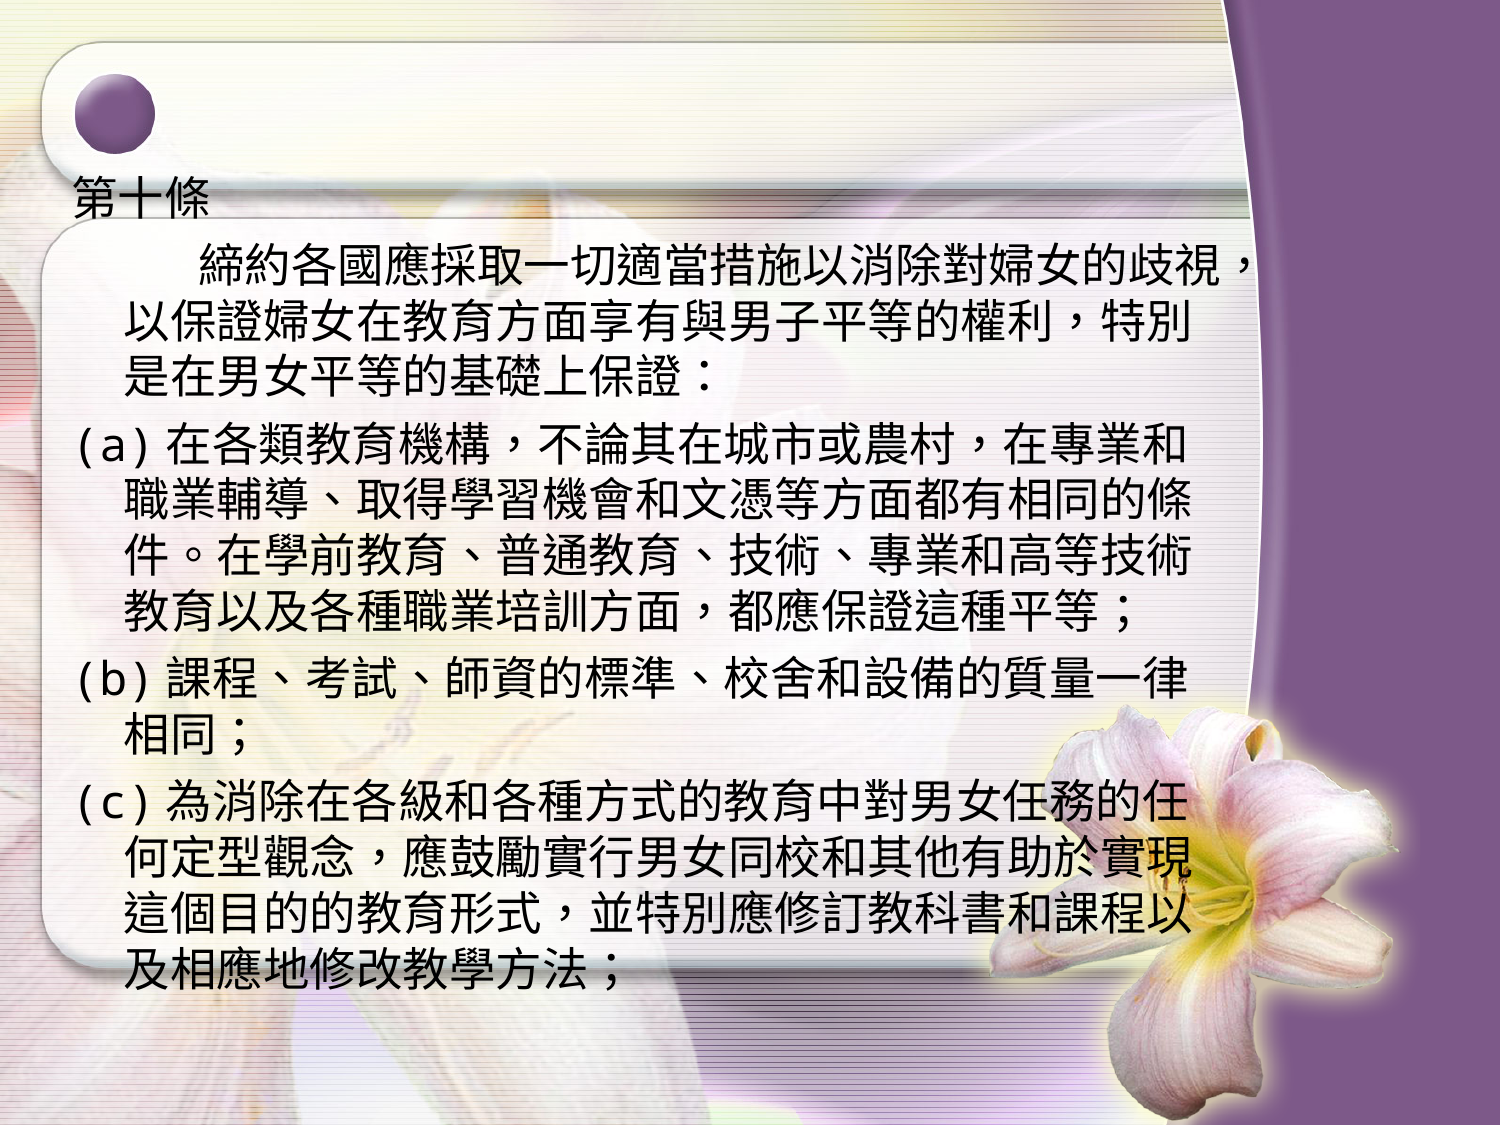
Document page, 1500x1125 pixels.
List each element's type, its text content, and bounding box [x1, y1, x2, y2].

list 第十條 締約各國應採取一切適當措施以消除對婦女的歧視，以保證婦女在教育方面享有與男子平等的權利，特別是在男女平等的基礎上保證： (a)在各類教育機構，不論其在城市或農村，在專業和職業輔導、取得學習機會和文憑等方面都有相同的條件。在學前教育、普通教育、技術、專業和高等技術教育以及各種職業培訓方面，都應保證這種平等； (b)課程、考試、師資的標準、校舍和設備的質量一律相同； (c)為消除在各級和各種方式的教育中對男女任務的任何定型觀念，應鼓勵實行男女同校和其他有助於實現這個目的的教育形式，並特別應修訂教科書和課程以及相應地修改教學方法； [4, 160, 1247, 1012]
